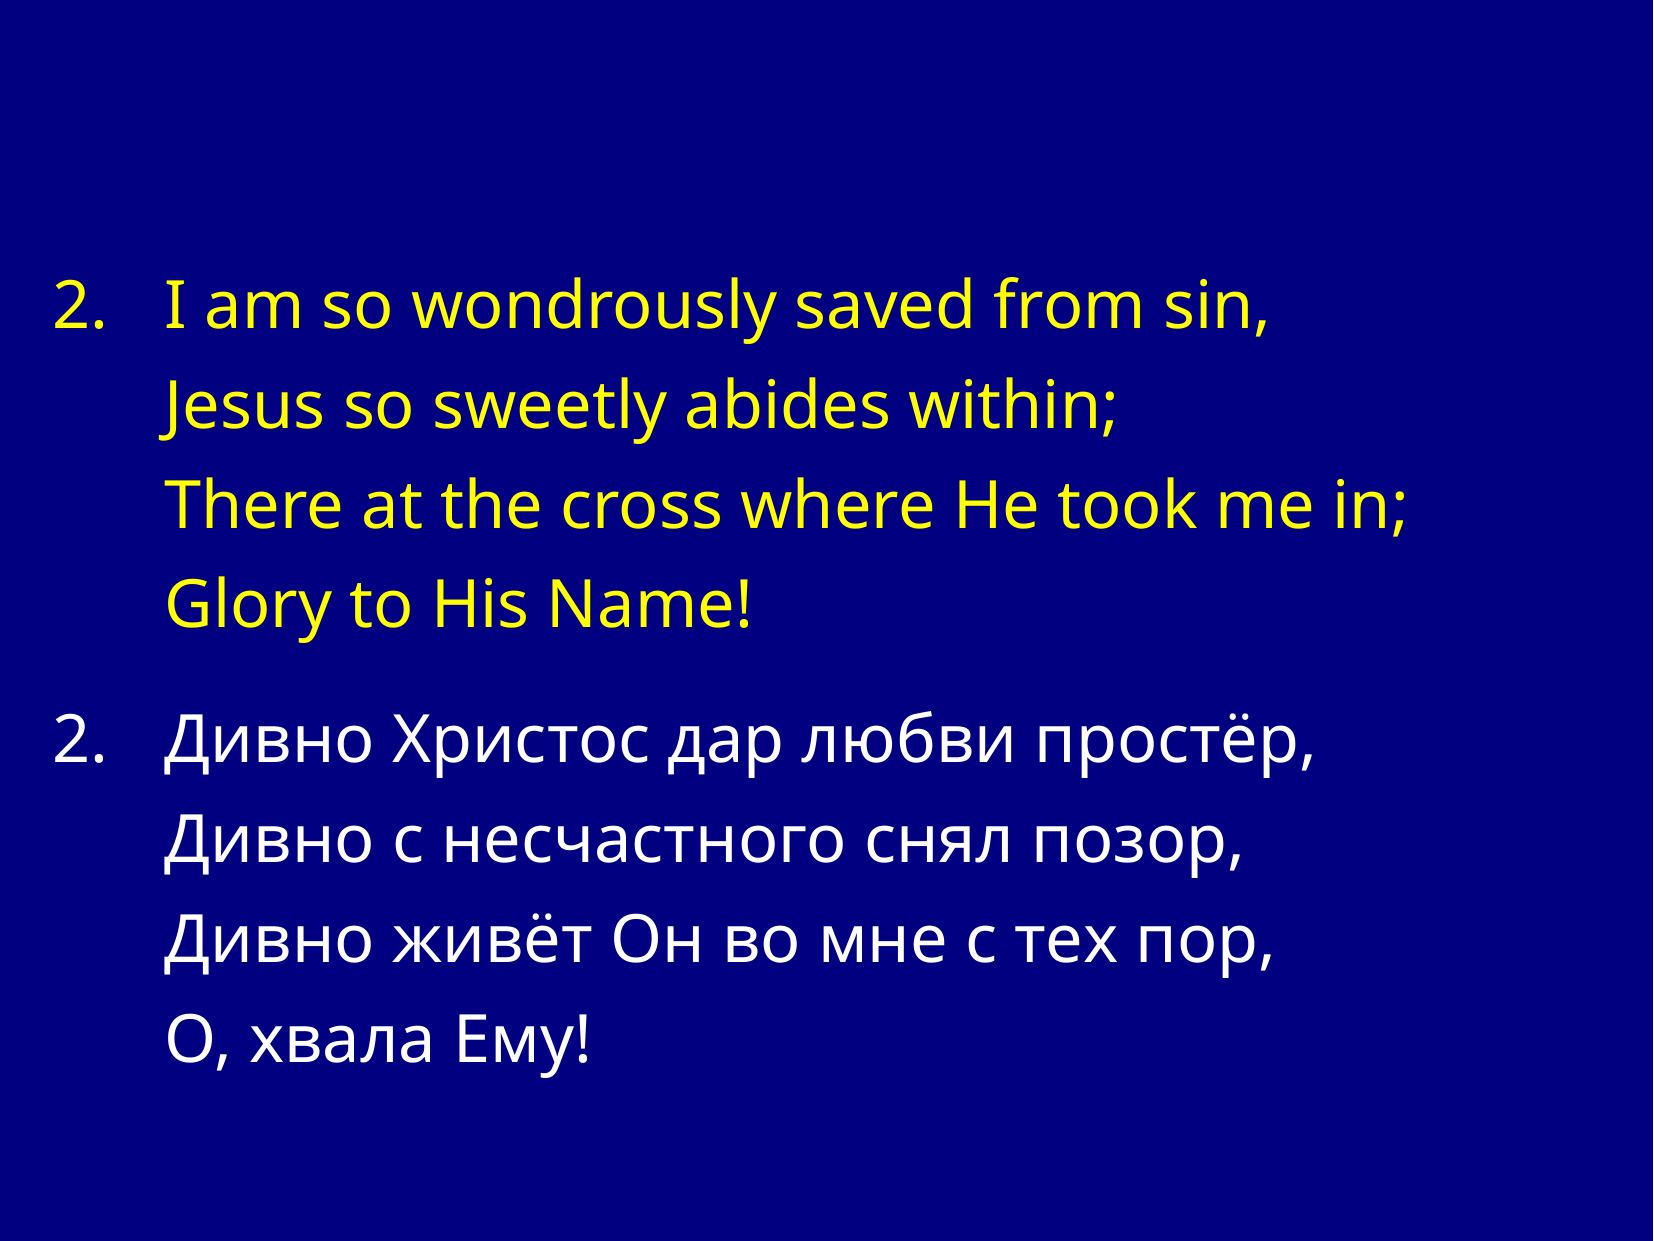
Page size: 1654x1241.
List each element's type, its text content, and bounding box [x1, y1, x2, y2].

text_box 2. Дивно Христос дар любви простёр, Дивно с несчастного снял позор, Дивно живёт Он во мне с тех пор, О, хвала Ему! [37, 675, 1653, 1163]
text_box 2. I am so wondrously saved from sin, Jesus so sweetly abides within; There at the cross where He took me in; Glory to His Name! [37, 150, 1653, 638]
